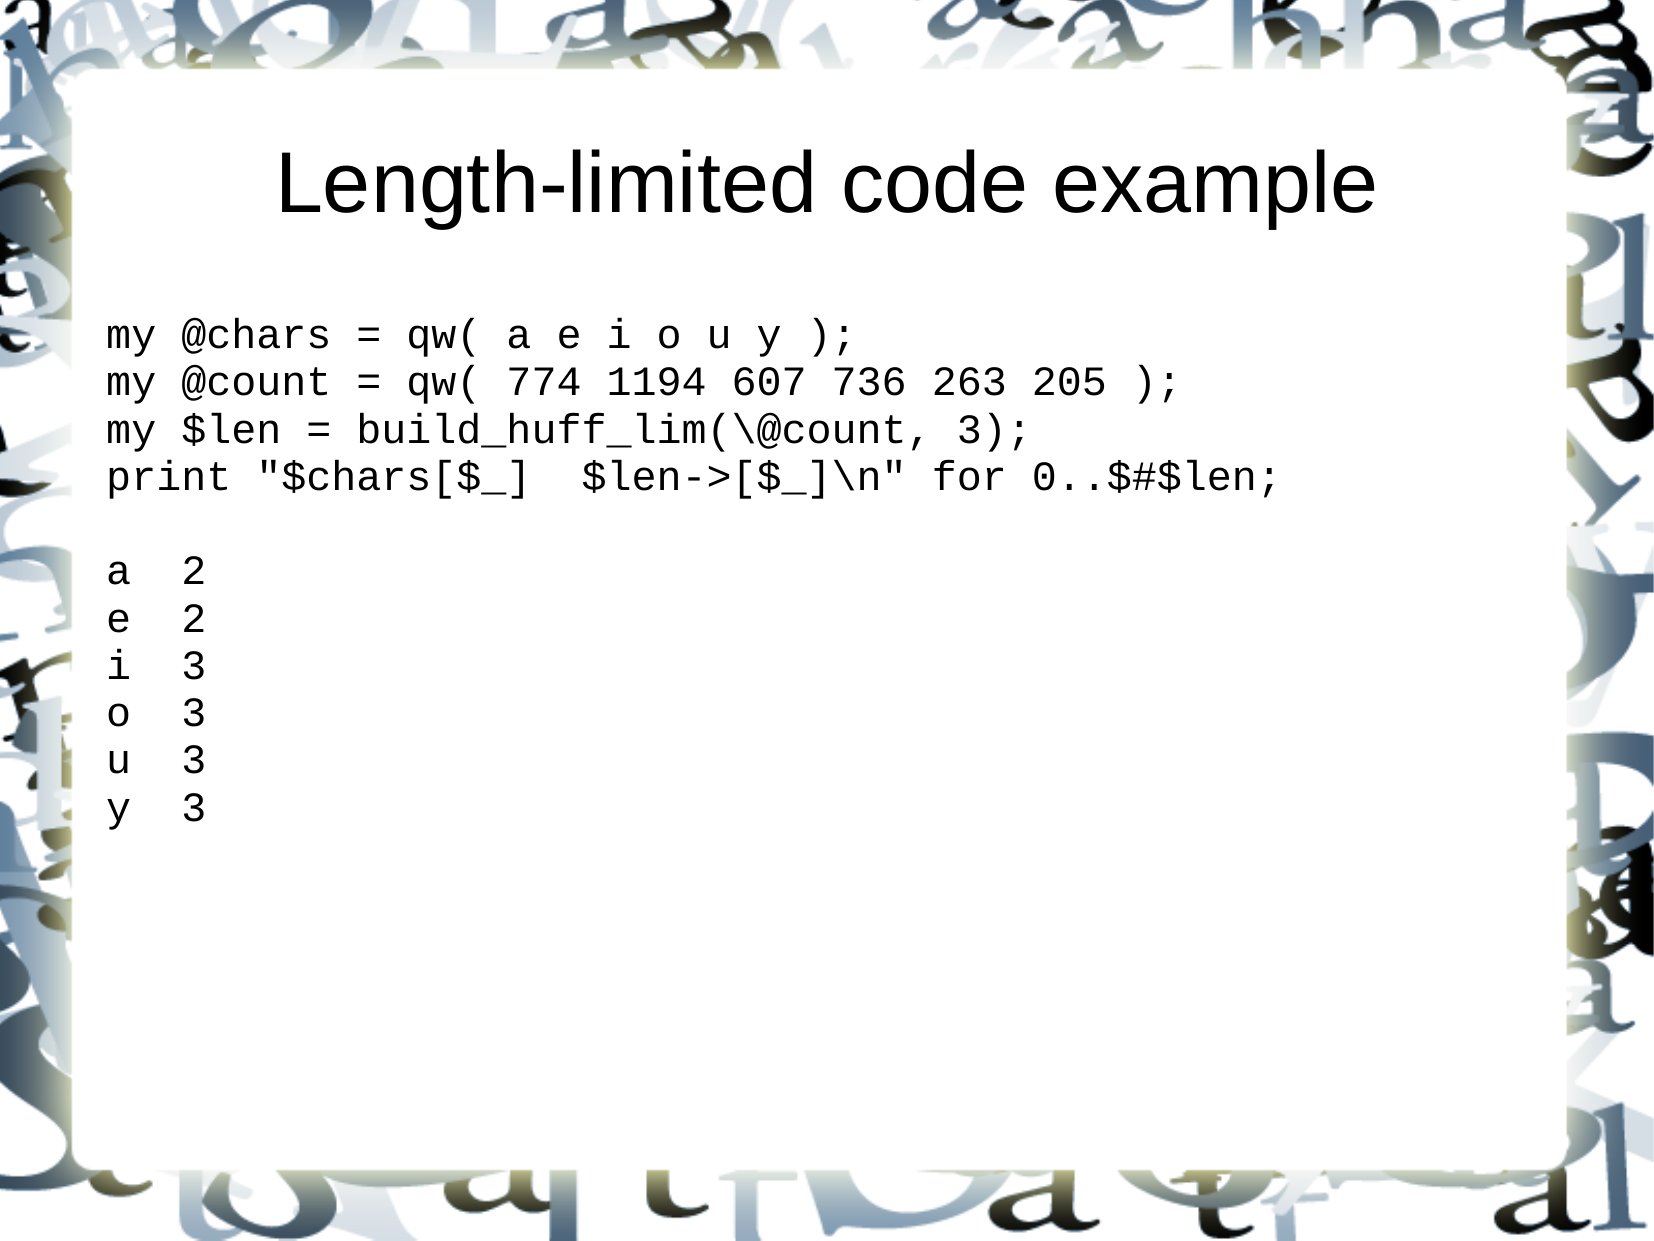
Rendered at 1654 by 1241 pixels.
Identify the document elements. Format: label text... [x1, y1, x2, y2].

title Length-limited code example [82, 78, 1571, 287]
picture [0, 0, 1654, 1241]
list my @chars = qw( a e i o u y ); my @count = qw( 774 1194 607 736 263 205 ); my $len = build_huff_lim(\@count, 3); print "$chars[$_] $len->[$_]\n" for 0..$#$len; a 2 e 2 i 3 o 3 u 3 y 3 [106, 313, 1530, 1028]
